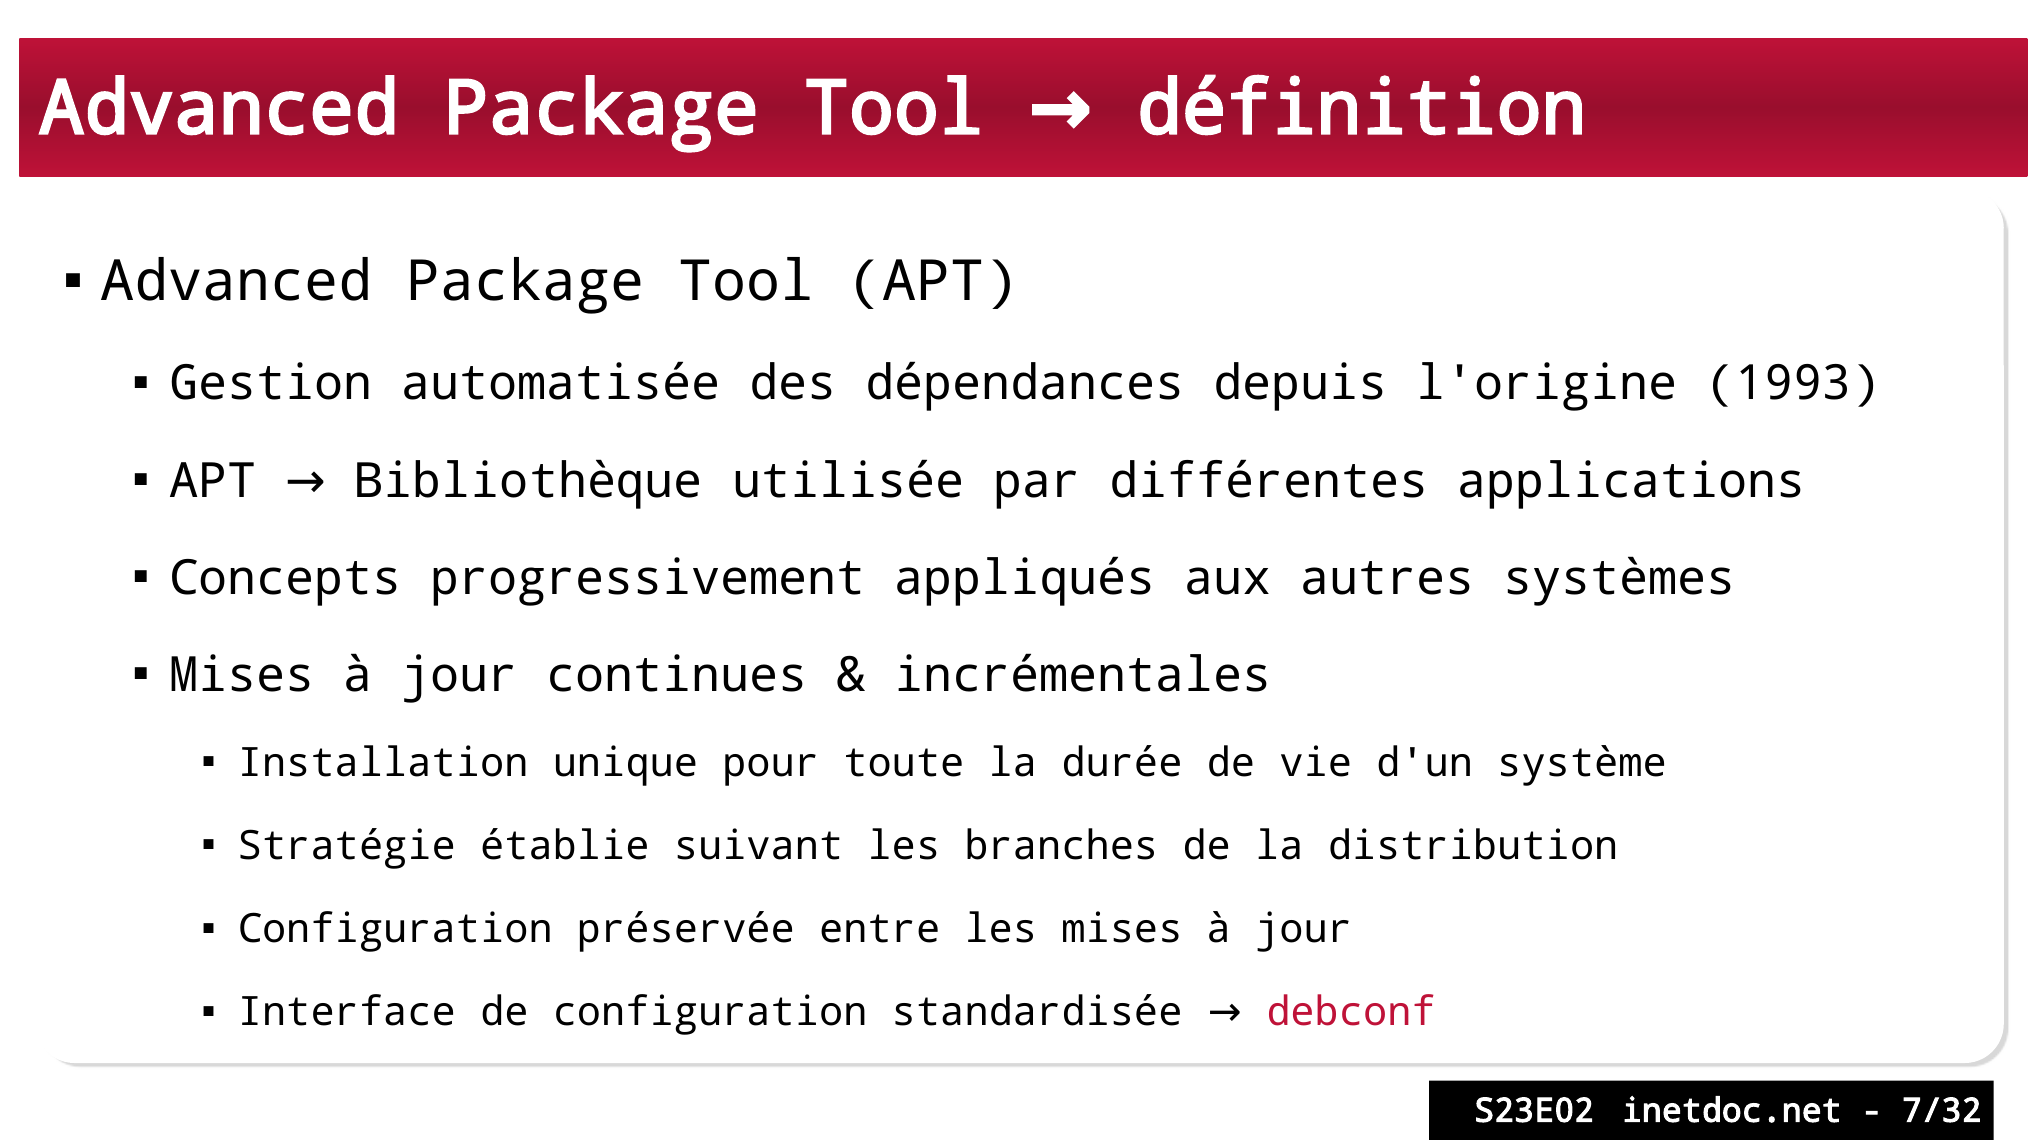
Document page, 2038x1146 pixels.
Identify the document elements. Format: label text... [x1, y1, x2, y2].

text_box S23E02 inetdoc.net - <numéro>/32 [1429, 1080, 1994, 1140]
text_box Advanced Package Tool (APT) Gestion automatisée des dépendances depuis l'origine (1993) APT → Bibliothèque utilisée par différentes applications Concepts progressivement appliqués aux autres systèmes Mises à jour continues & incrémentales Installation unique pour toute la durée de vie d'un système Stratégie établie suivant les branches de la distribution Configuration préservée entre les mises à jour Interface de configuration standardisée → debconf [35, 188, 2004, 1064]
text_box Advanced Package Tool → définition [19, 38, 2028, 177]
